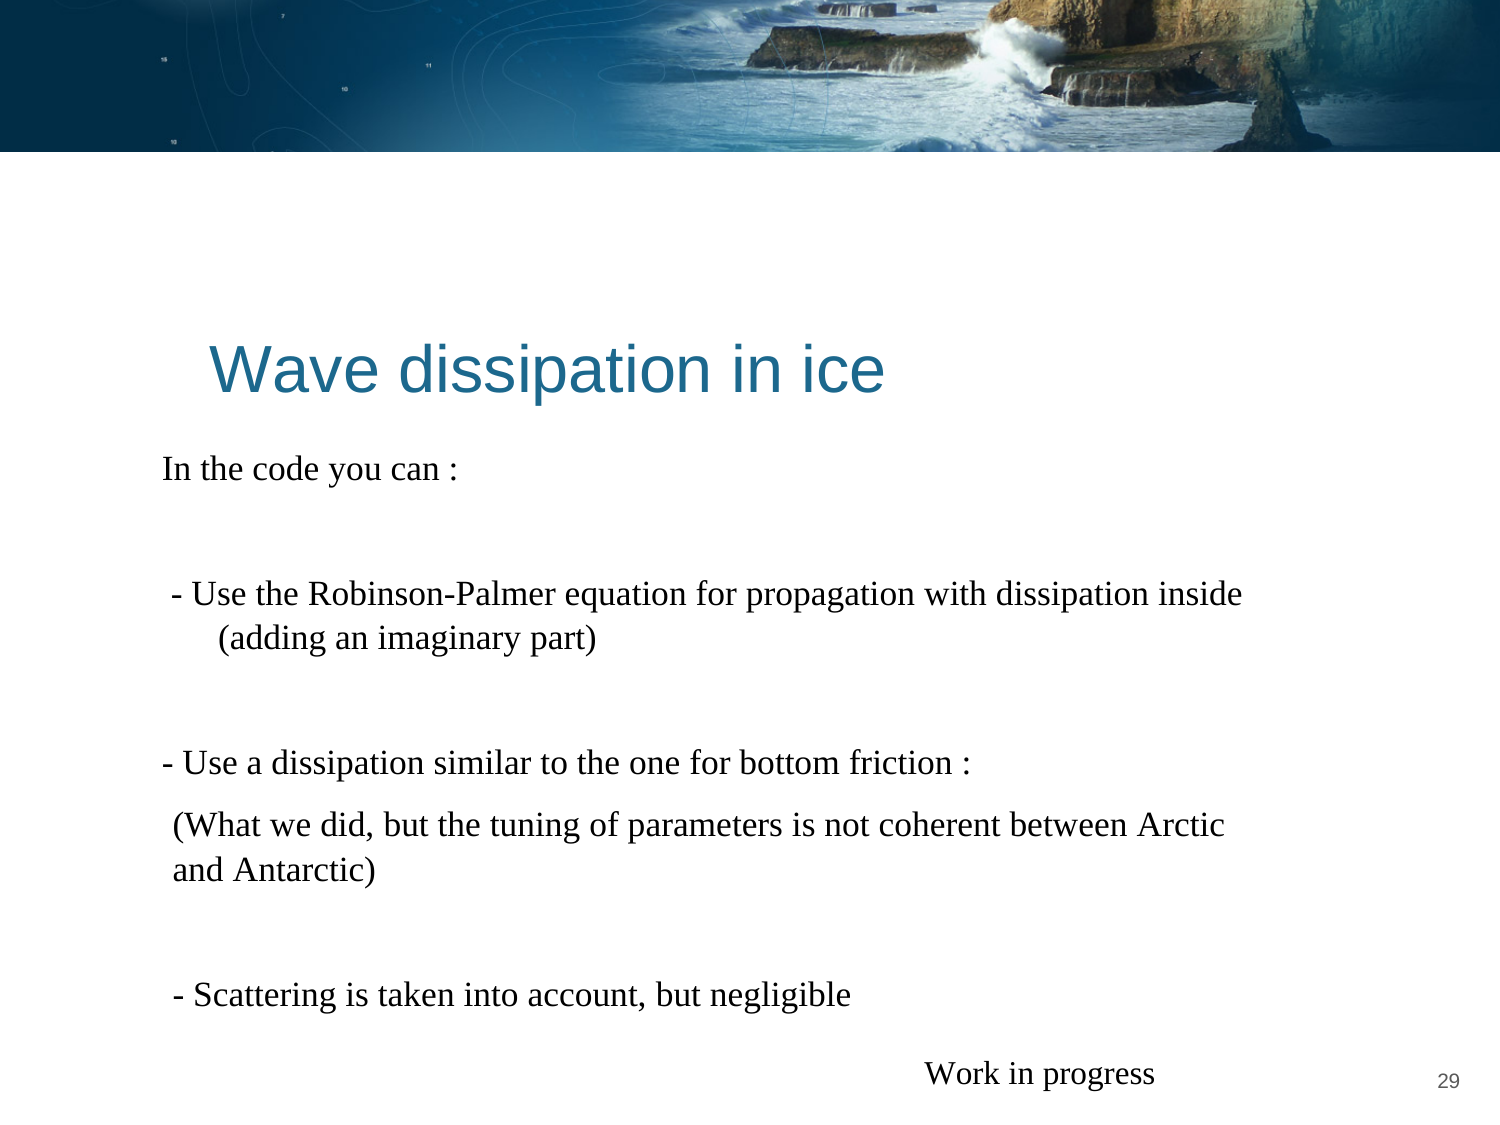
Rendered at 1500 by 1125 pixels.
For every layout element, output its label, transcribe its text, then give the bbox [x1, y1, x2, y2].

picture [0, 0, 1500, 152]
list In the code you can : - Use the Robinson-Palmer equation for propagation with dissipation inside (adding an imaginary part) - Use a dissipation similar to the one for bottom friction : (What we did, but the tuning of parameters is not coherent between Arctic and Antarctic) - Scattering is taken into account, but negligible [147, 435, 1300, 1088]
text_box Work in progress [924, 1054, 1500, 1092]
title Wave dissipation in ice [194, 277, 1380, 454]
